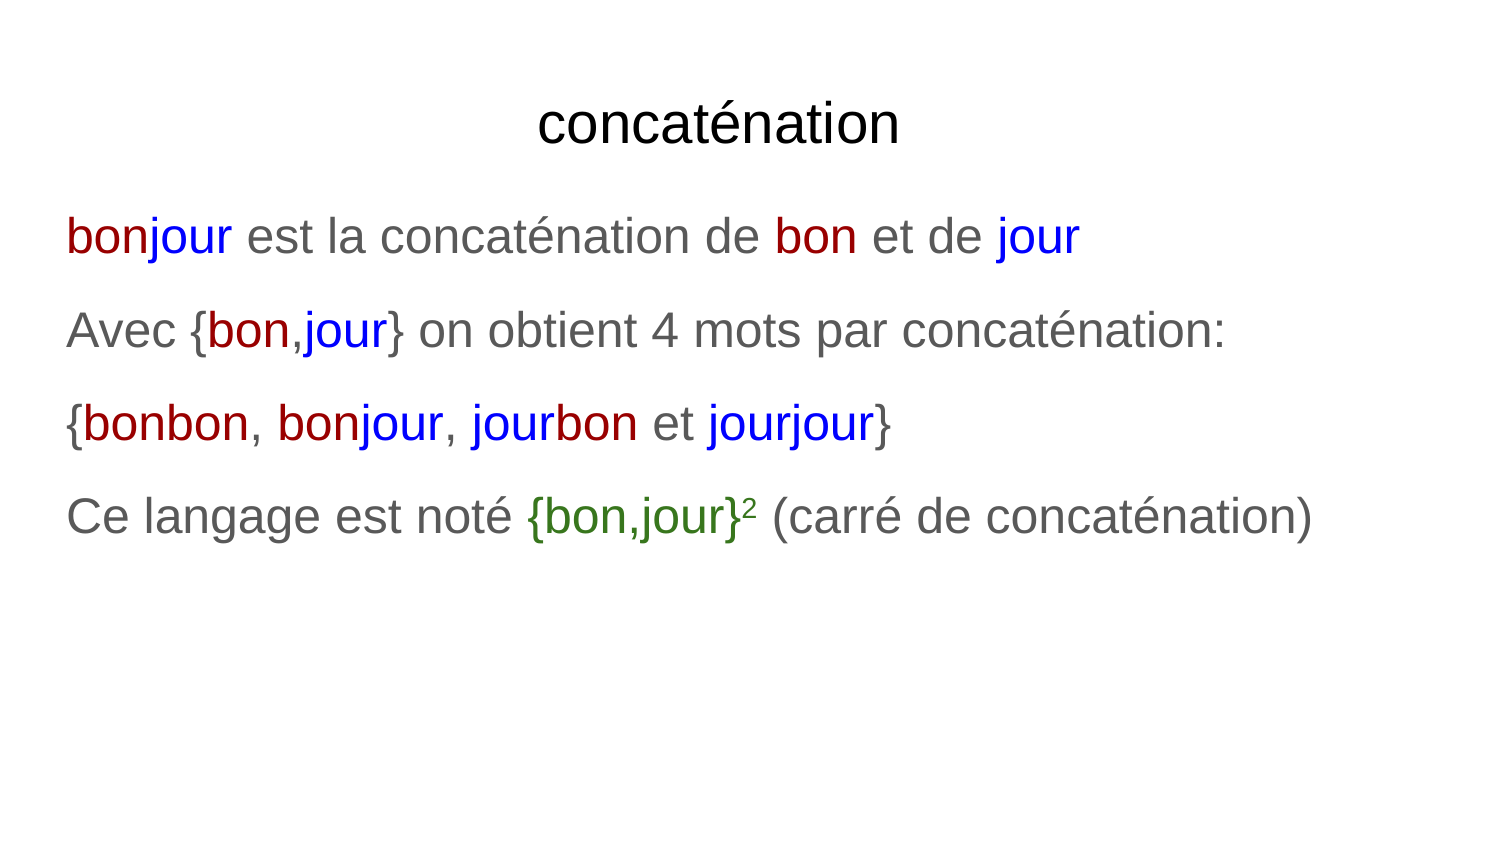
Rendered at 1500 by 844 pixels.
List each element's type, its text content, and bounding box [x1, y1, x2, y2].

title concaténation [522, 70, 978, 165]
list bonjour est la concaténation de bon et de jour Avec {bon,jour} on obtient 4 mots par concaténation: {bonbon, bonjour, jourbon et jourjour} Ce langage est noté {bon,jour}2 (carré de concaténation) [51, 189, 1449, 750]
